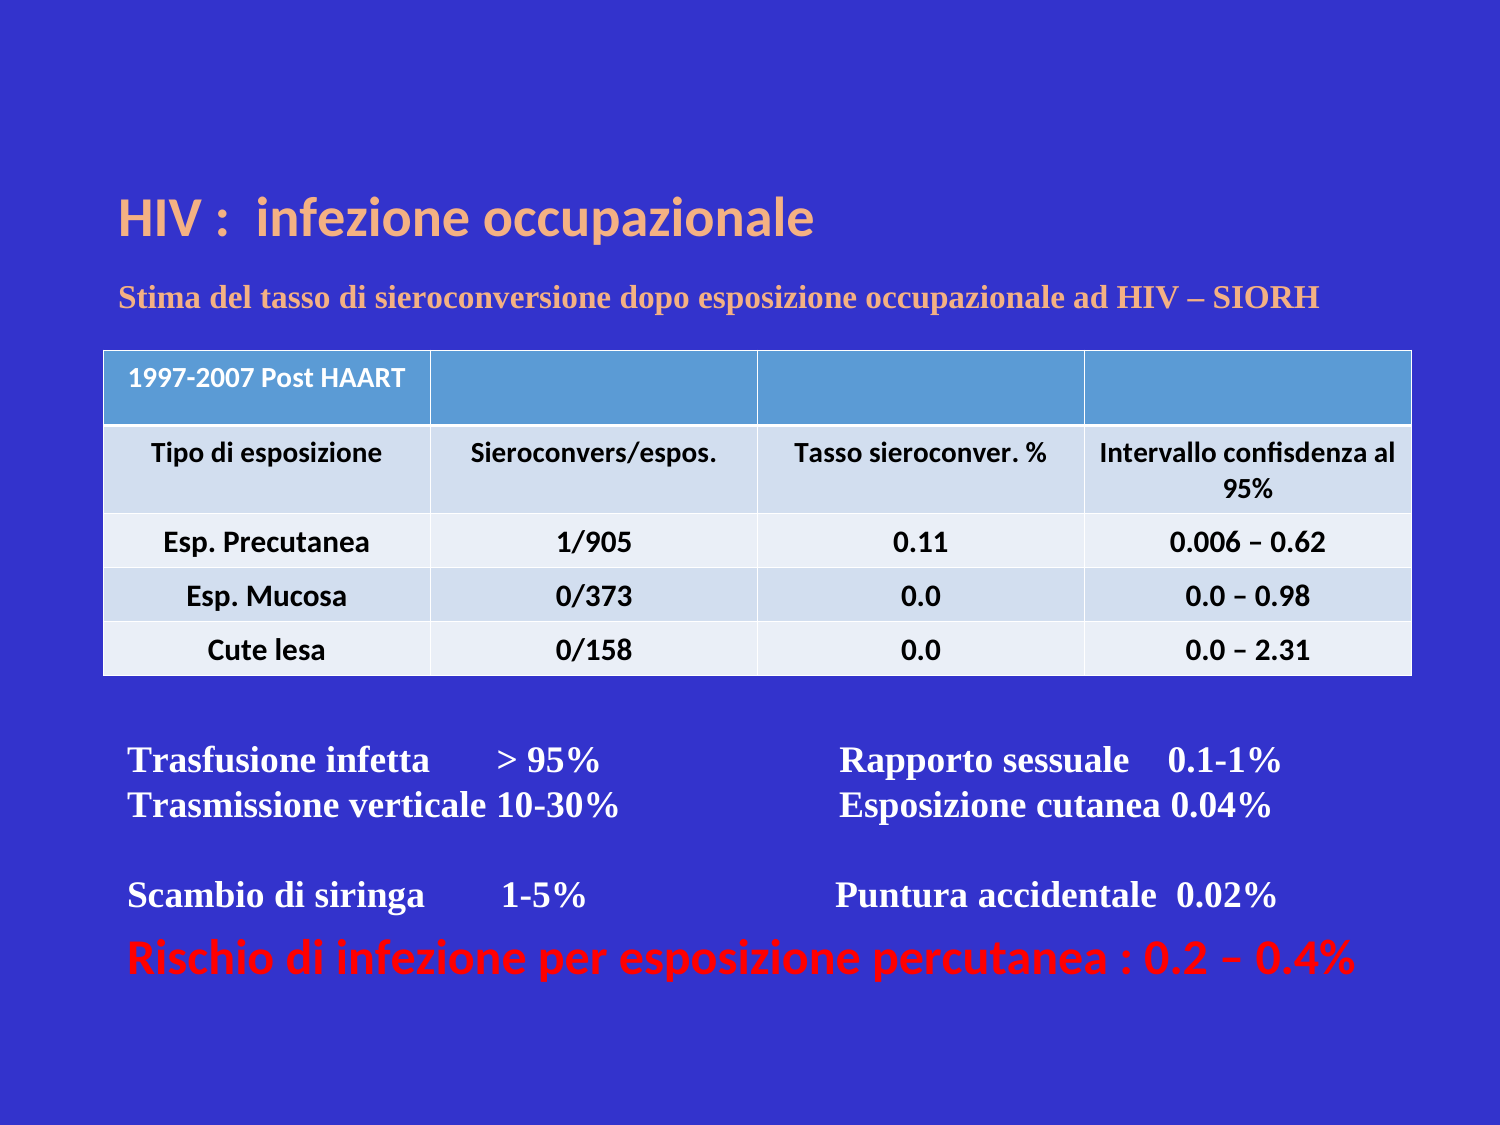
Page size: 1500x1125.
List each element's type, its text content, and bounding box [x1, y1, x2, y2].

table_cell Tipo di esposizione [104, 427, 430, 513]
table_cell Esp. Precutanea [104, 514, 430, 567]
table_cell Esp. Mucosa [104, 568, 430, 621]
table_cell 0.0 [758, 568, 1084, 621]
table_header [1085, 351, 1411, 424]
table_header [431, 351, 757, 424]
table_cell 0.0 – 2.31 [1085, 622, 1411, 675]
table_cell Intervallo confisdenza al 95% [1085, 427, 1411, 513]
table_cell 0/373 [431, 568, 757, 621]
table_header [758, 351, 1084, 424]
table_cell 0.11 [758, 514, 1084, 567]
text_box HIV : infezione occupazionale [103, 75, 1258, 256]
text_box Rischio di infezione per esposizione percutanea : 0.2 – 0.4% [112, 916, 1424, 1047]
table_header 1997-2007 Post HAART [104, 351, 430, 424]
text_box Stima del tasso di sieroconversione dopo esposizione occupazionale ad HIV – SIORH [103, 267, 1412, 323]
table_cell Cute lesa [104, 622, 430, 675]
table_cell 0.0 – 0.98 [1085, 568, 1411, 621]
table_cell 0.006 – 0.62 [1085, 514, 1411, 567]
table_cell 0/158 [431, 622, 757, 675]
text_box Trasfusione infetta > 95% Rapporto sessuale 0.1-1% Trasmissione verticale 10-30% Esposizione cutanea 0.04% Scambio di siringa 1-5% Puntura accidentale 0.02% [112, 727, 1412, 924]
table_cell 0.0 [758, 622, 1084, 675]
table_cell 1/905 [431, 514, 757, 567]
table_cell Sieroconvers/espos. [431, 427, 757, 513]
table_cell Tasso sieroconver. % [758, 427, 1084, 513]
